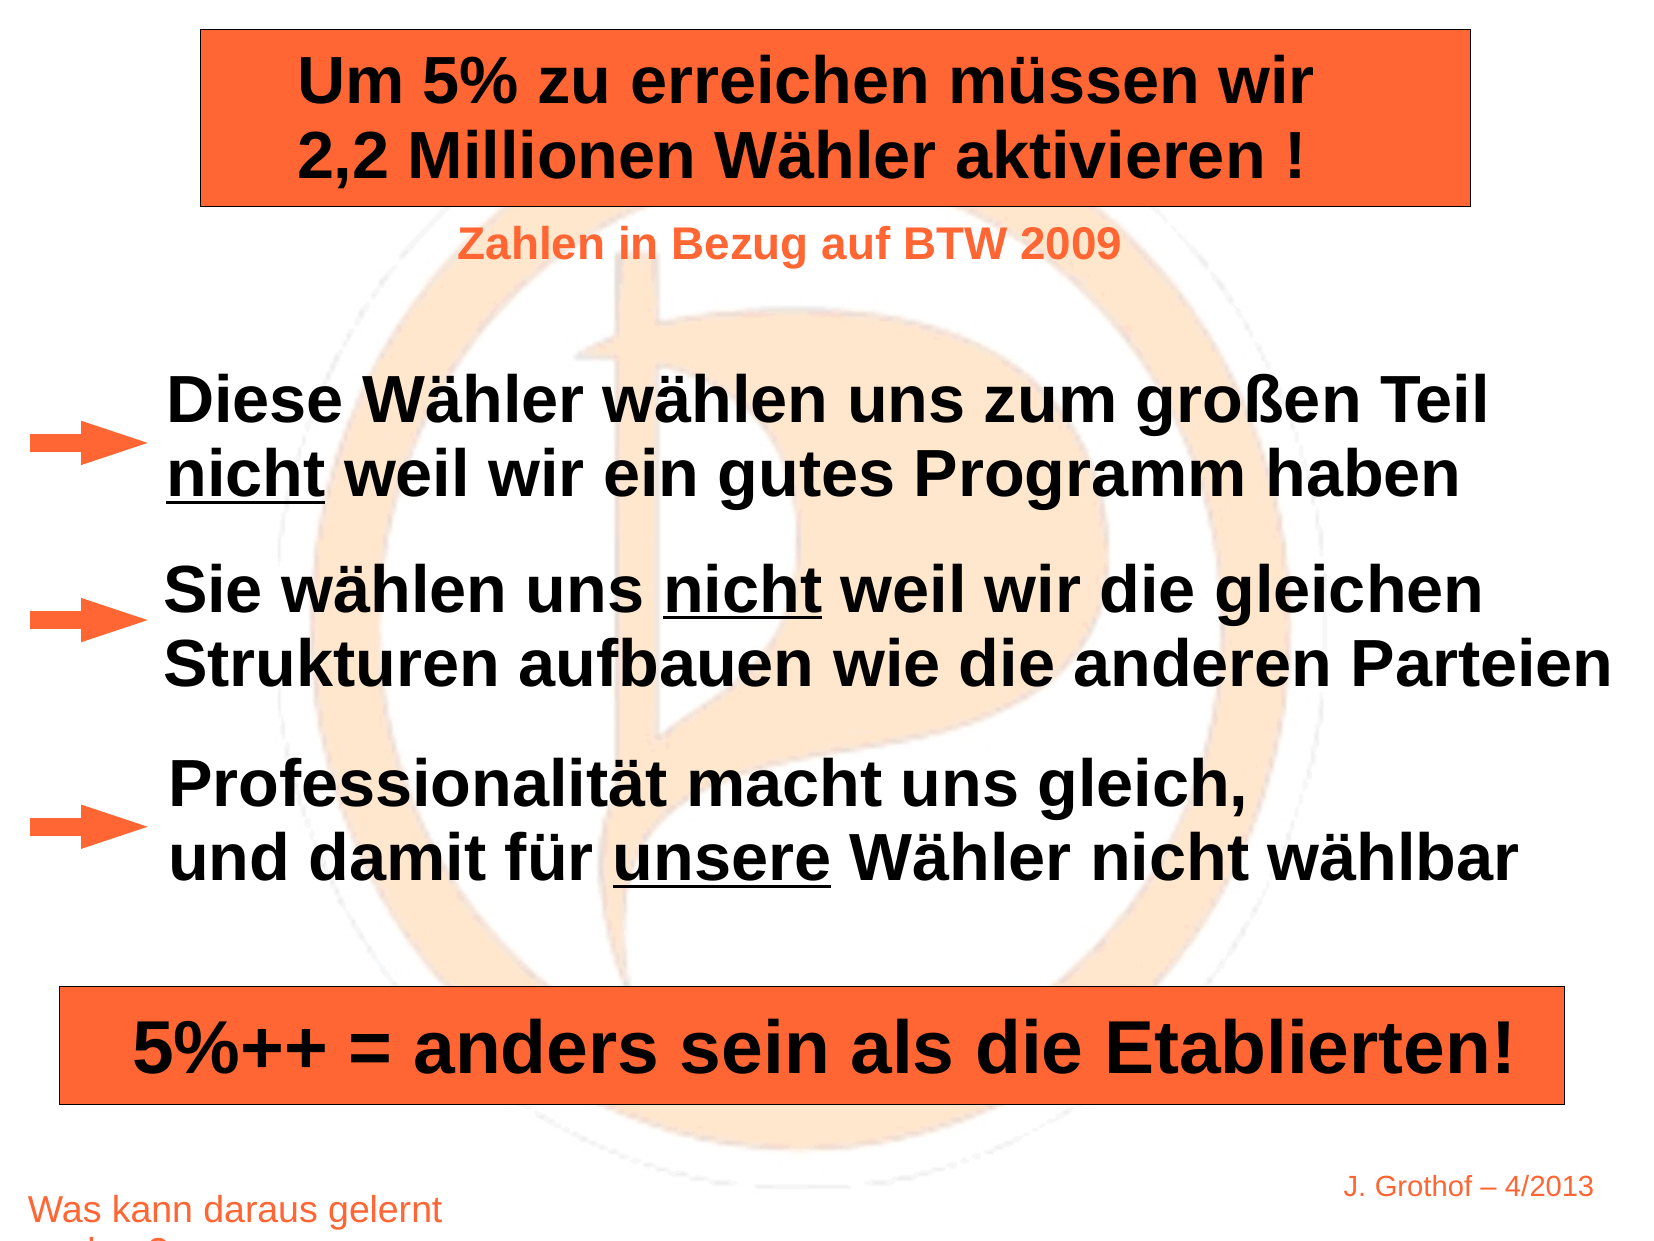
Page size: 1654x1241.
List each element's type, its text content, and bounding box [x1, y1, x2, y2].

text_box Professionalität macht uns gleich, und damit für unsere Wähler nicht wählbar [153, 738, 1554, 903]
picture [0, 0, 1654, 1241]
text_box Sie wählen uns nicht weil wir die gleichen Strukturen aufbauen wie die anderen Parteien [148, 544, 1630, 709]
text_box Um 5% zu erreichen müssen wir 2,2 Millionen Wähler aktivieren ! [282, 35, 1350, 201]
text_box [59, 986, 1565, 1105]
text_box Was kann daraus gelernt werden ? [0, 1181, 621, 1239]
text_box Zahlen in Bezug auf BTW 2009 [442, 210, 1138, 278]
text_box [200, 29, 1471, 207]
text_box 5%++ = anders sein als die Etablierten! [117, 998, 1533, 1127]
text_box Diese Wähler wählen uns zum großen Teil nicht weil wir ein gutes Programm haben [151, 354, 1506, 519]
